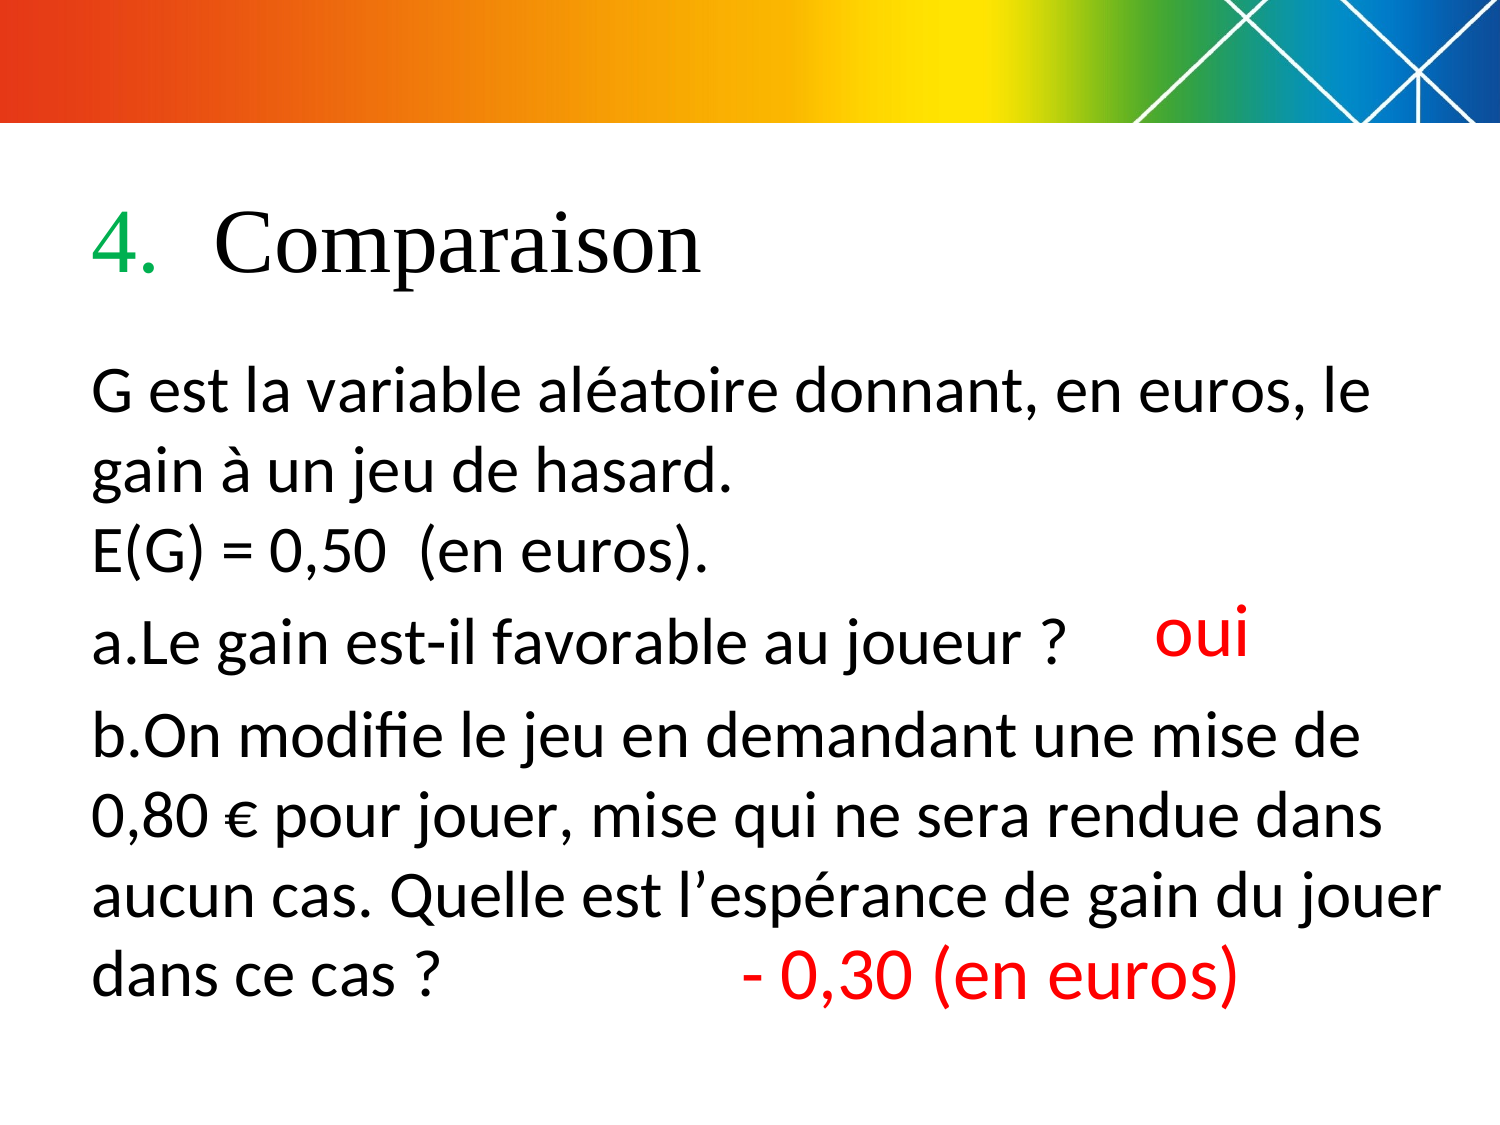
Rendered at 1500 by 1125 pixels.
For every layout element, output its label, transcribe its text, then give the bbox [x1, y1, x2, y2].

title Comparaison [76, 125, 1427, 337]
text_box oui [1139, 574, 1353, 680]
picture [1340, 0, 1500, 123]
picture [0, 0, 1359, 123]
text_box - 0,30 (en euros) [726, 916, 1365, 1023]
text_box G est la variable aléatoire donnant, en euros, le gain à un jeu de hasard. E(G) = 0,50 (en euros). Le gain est-il favorable au joueur ? On modifie le jeu en demandant une mise de 0,80 € pour jouer, mise qui ne sera rendue dans aucun cas. Quelle est l’espérance de gain du jouer dans ce cas ? [76, 337, 1500, 1125]
